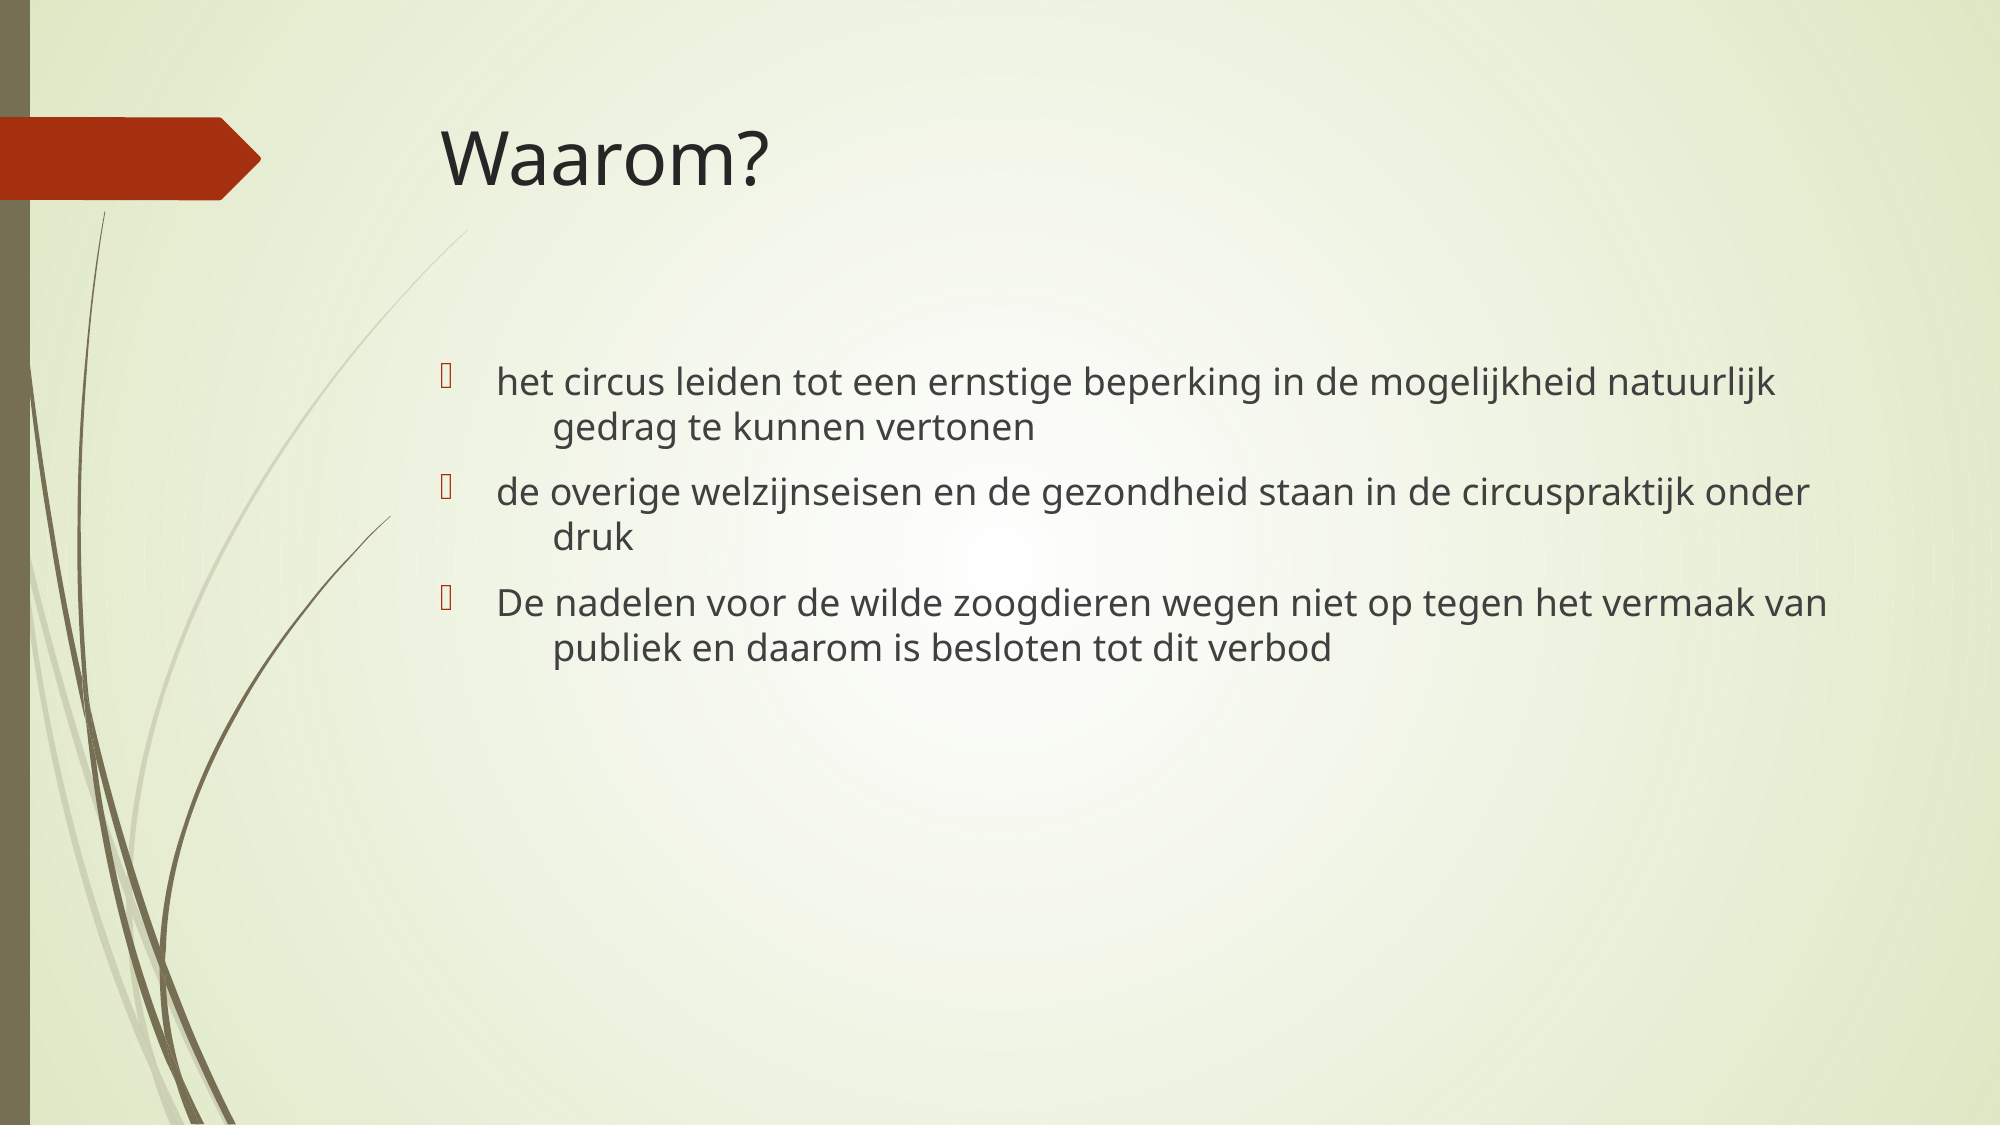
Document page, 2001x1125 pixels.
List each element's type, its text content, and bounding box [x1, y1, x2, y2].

list het circus leiden tot een ernstige beperking in de mogelijkheid natuurlijk gedrag te kunnen vertonen de overige welzijnseisen en de gezondheid staan in de circuspraktijk onder druk De nadelen voor de wilde zoogdieren wegen niet op tegen het vermaak van publiek en daarom is besloten tot dit verbod [424, 350, 1888, 970]
title Waarom? [425, 102, 1888, 313]
